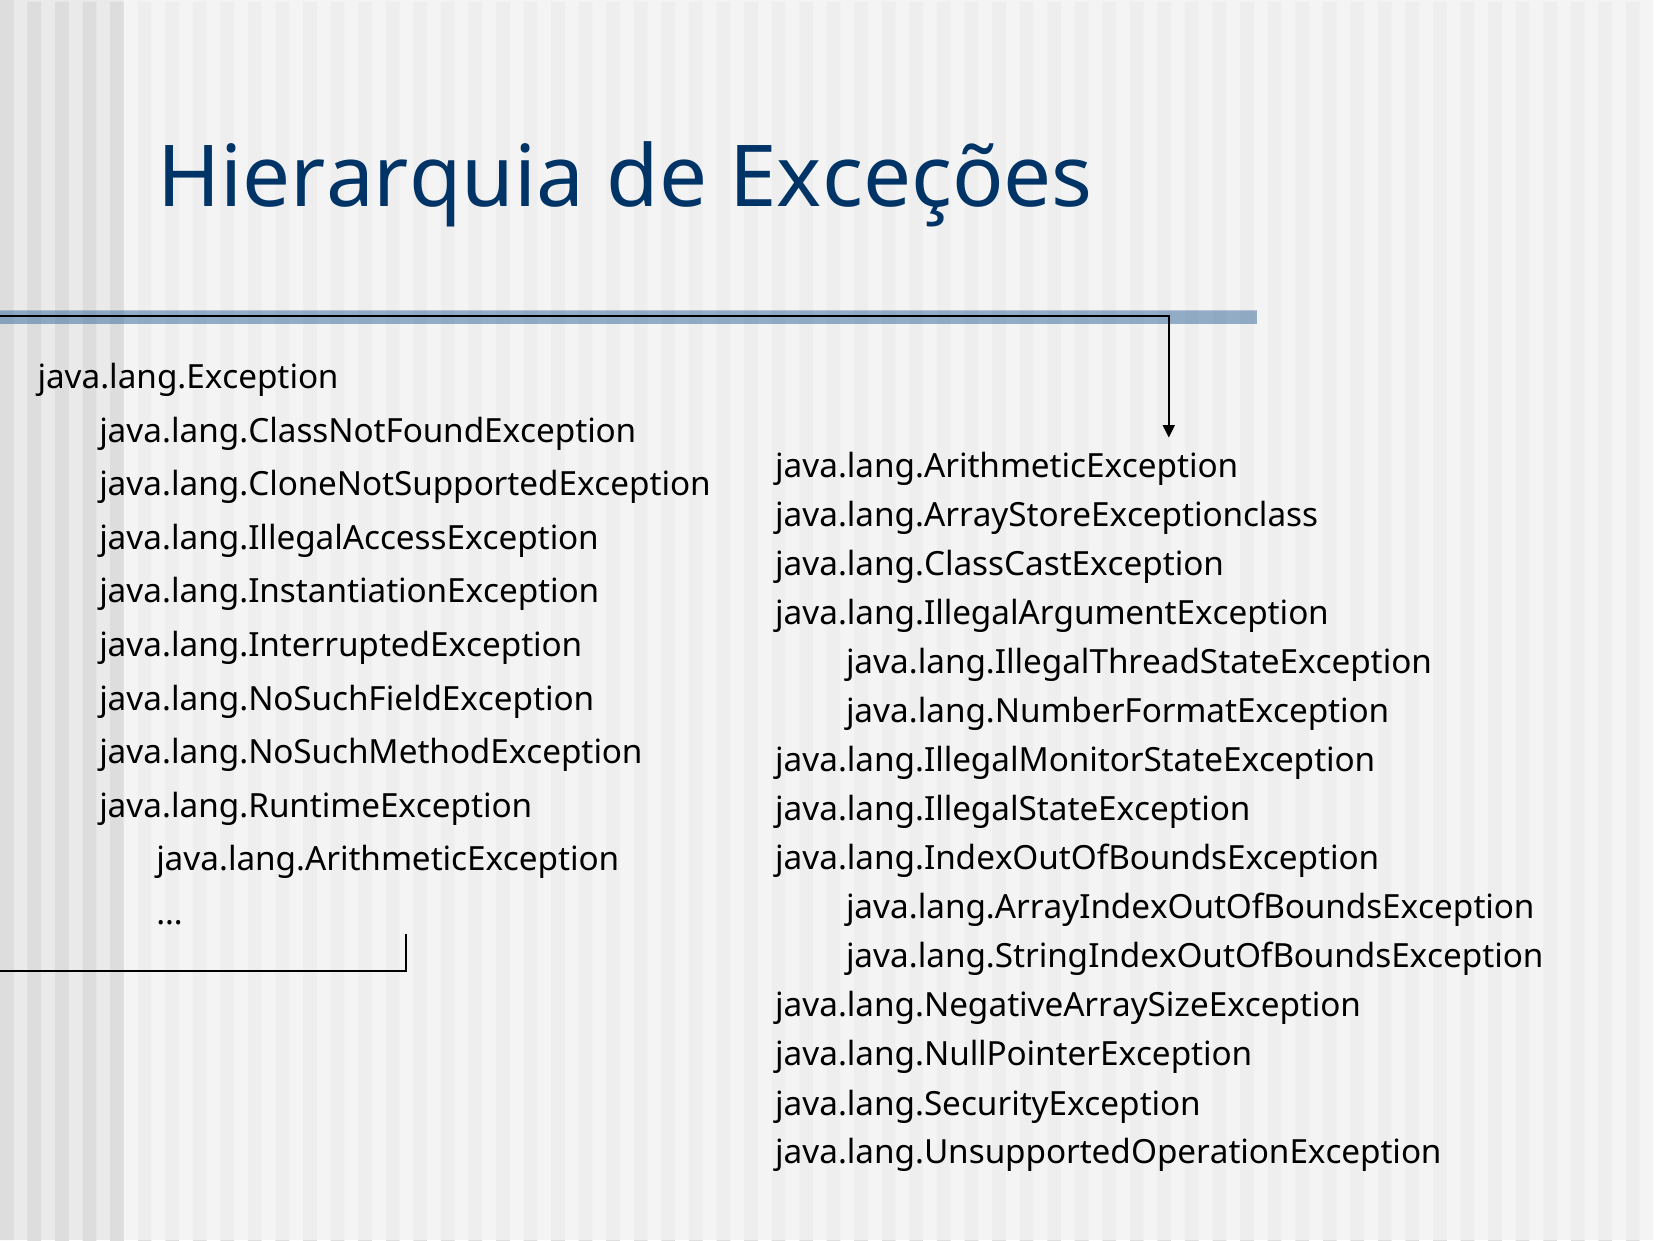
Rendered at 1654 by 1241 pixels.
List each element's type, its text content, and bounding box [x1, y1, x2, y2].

title Hierarquia de Exceções [157, 122, 1635, 226]
text_box java.lang.ArithmeticException java.lang.ArrayStoreExceptionclass java.lang.ClassCastException java.lang.IllegalArgumentException java.lang.IllegalThreadStateException java.lang.NumberFormatException java.lang.IllegalMonitorStateException java.lang.IllegalStateException java.lang.IndexOutOfBoundsException java.lang.ArrayIndexOutOfBoundsException java.lang.StringIndexOutOfBoundsException java.lang.NegativeArraySizeException java.lang.NullPointerException java.lang.SecurityException java.lang.UnsupportedOperationException [725, 437, 1613, 1180]
list java.lang.Exception java.lang.ClassNotFoundException java.lang.CloneNotSupportedException java.lang.IllegalAccessException java.lang.InstantiationException java.lang.InterruptedException java.lang.NoSuchFieldException java.lang.NoSuchMethodException java.lang.RuntimeException java.lang.ArithmeticException … [37, 353, 775, 876]
